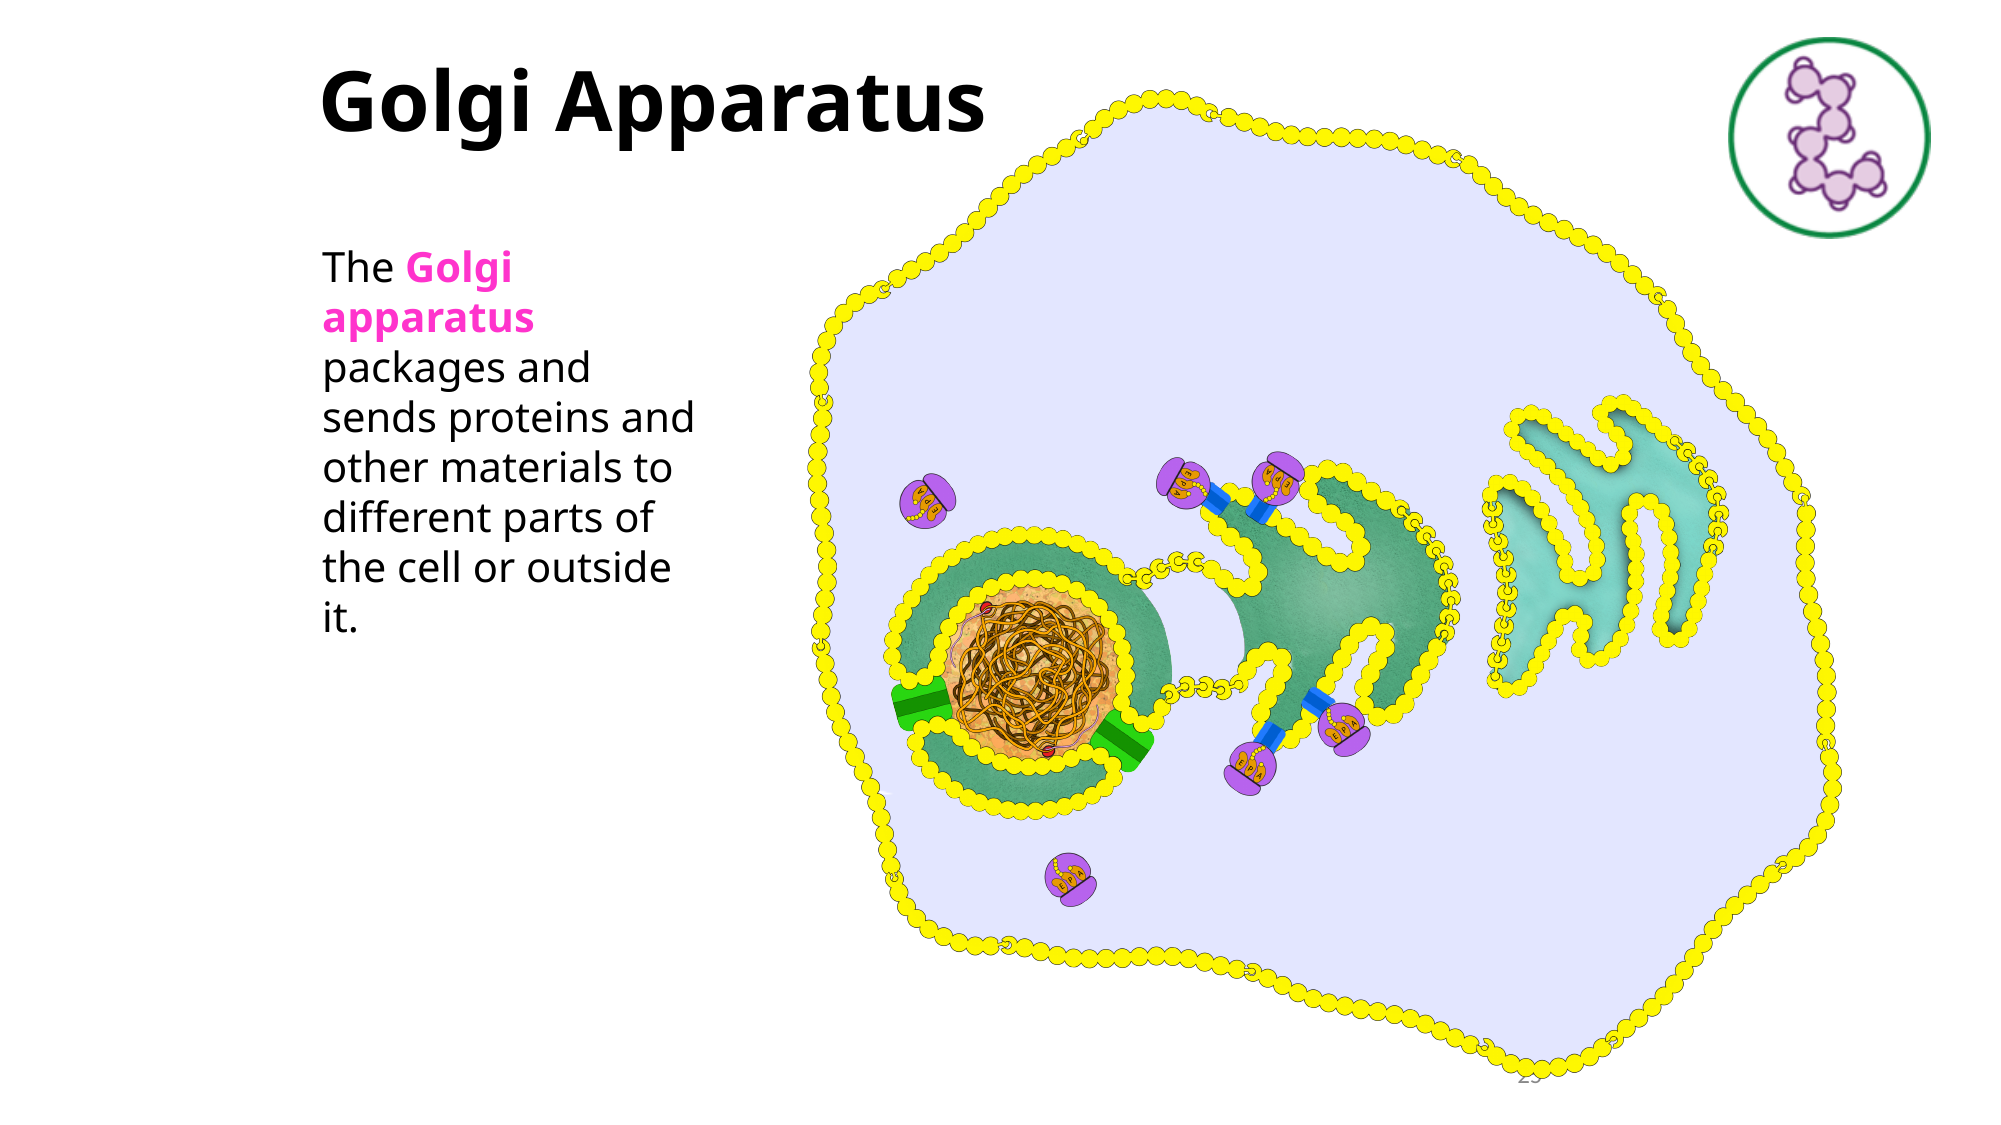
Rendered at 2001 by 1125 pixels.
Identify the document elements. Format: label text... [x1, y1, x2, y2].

text_box The Golgi apparatus packages and sends proteins and other materials to different parts of the cell or outside it. [307, 233, 714, 552]
slide_number 25 [1502, 1043, 1948, 1104]
picture [783, 37, 1931, 1079]
text_box Golgi Apparatus [303, 22, 1697, 187]
